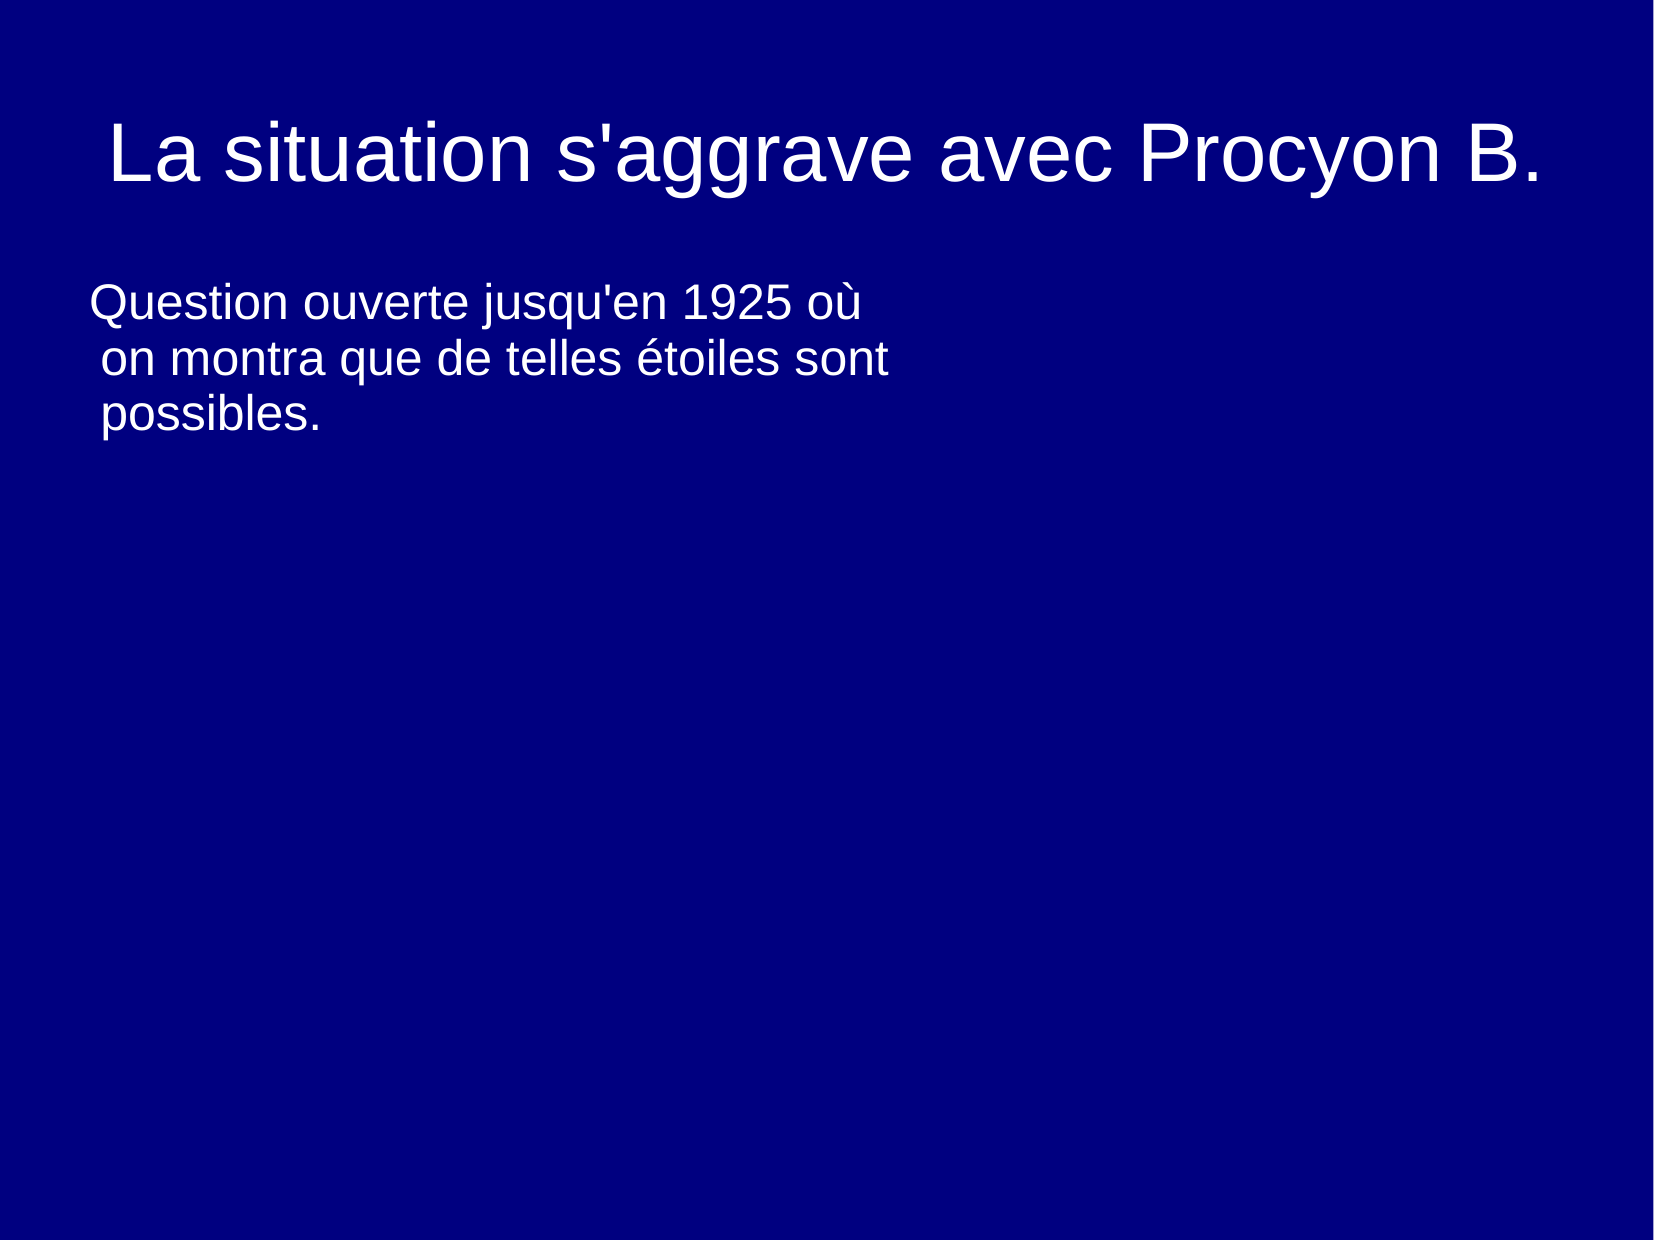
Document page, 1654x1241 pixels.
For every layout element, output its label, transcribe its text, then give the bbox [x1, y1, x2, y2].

list Question ouverte jusqu'en 1925 où on montra que de telles étoiles sont possibles. [29, 274, 892, 1093]
title La situation s'aggrave avec Procyon B. [82, 49, 1571, 257]
